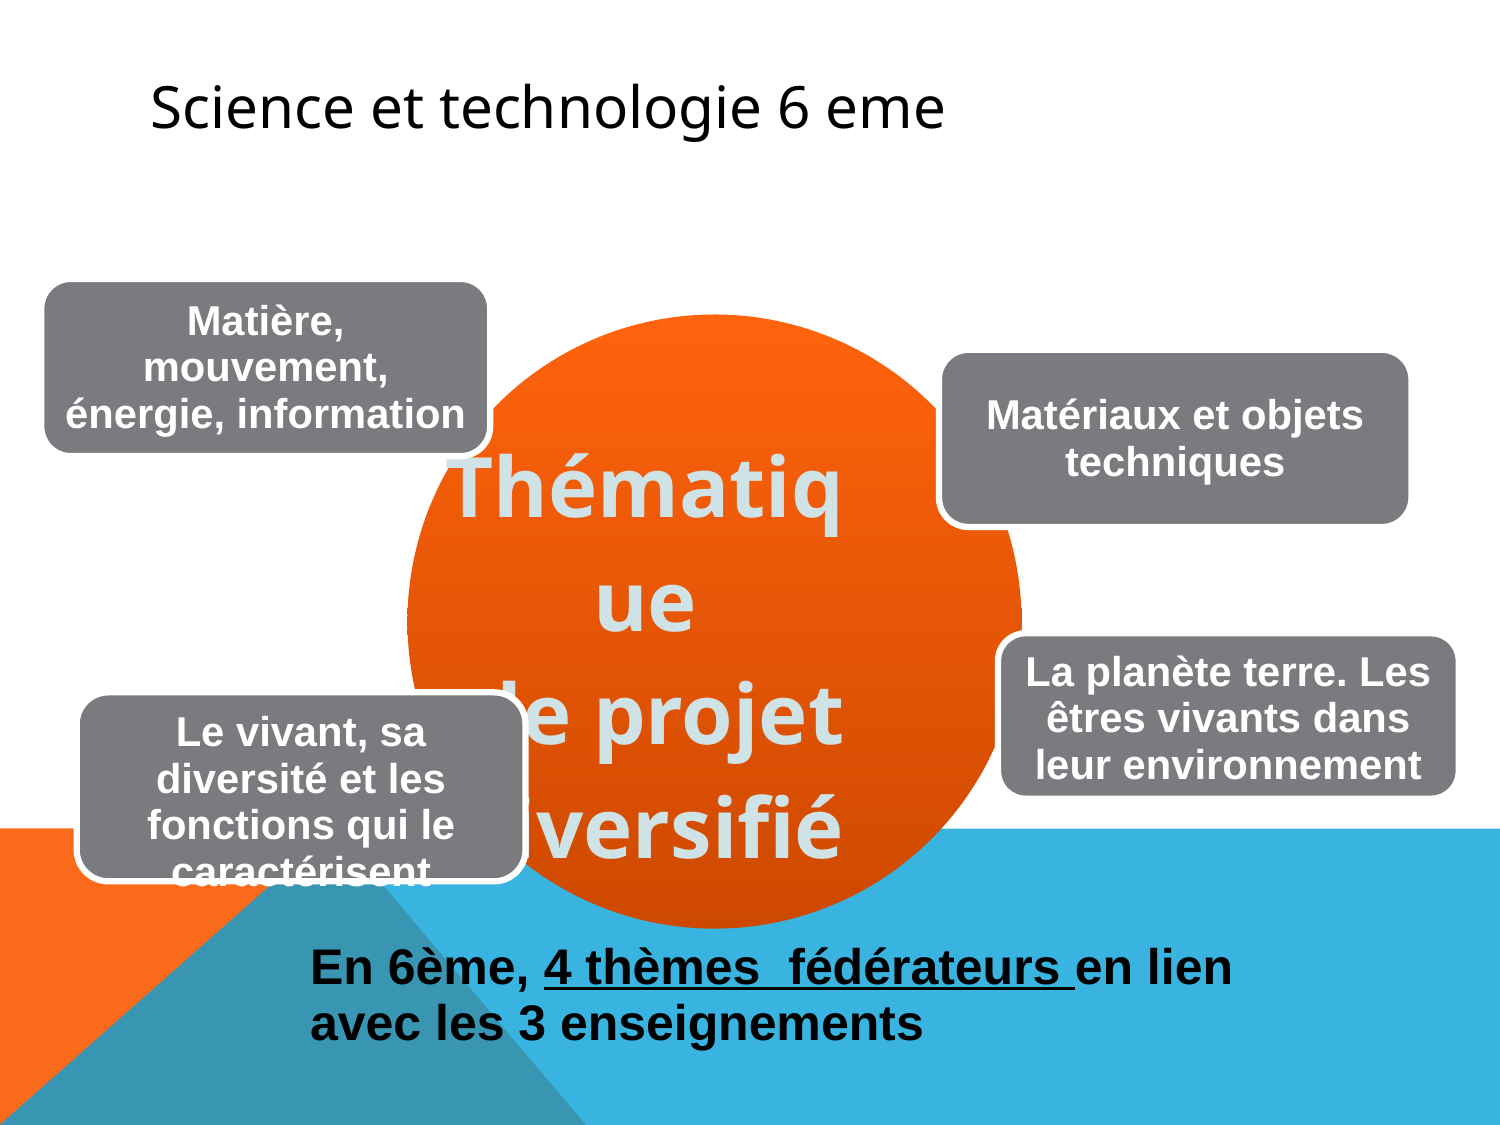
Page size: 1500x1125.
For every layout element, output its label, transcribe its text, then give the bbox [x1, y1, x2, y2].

text_box La planète terre. Les êtres vivants dans leur environnement [998, 633, 1459, 799]
text_box En 6ème, 4 thèmes fédérateurs en lien avec les 3 enseignements [295, 931, 1282, 1059]
text_box [407, 503, 431, 692]
text_box [491, 314, 1022, 858]
text_box Thématique de projet diversifié [431, 421, 911, 891]
text_box Matière, mouvement, énergie, information [41, 278, 491, 457]
text_box Le vivant, sa diversité et les fonctions qui le caractérisent [76, 692, 526, 882]
text_box [567, 891, 862, 929]
text_box Matériaux et objets techniques [938, 349, 1412, 528]
text_box Science et technologie 6 eme [135, 58, 1370, 149]
